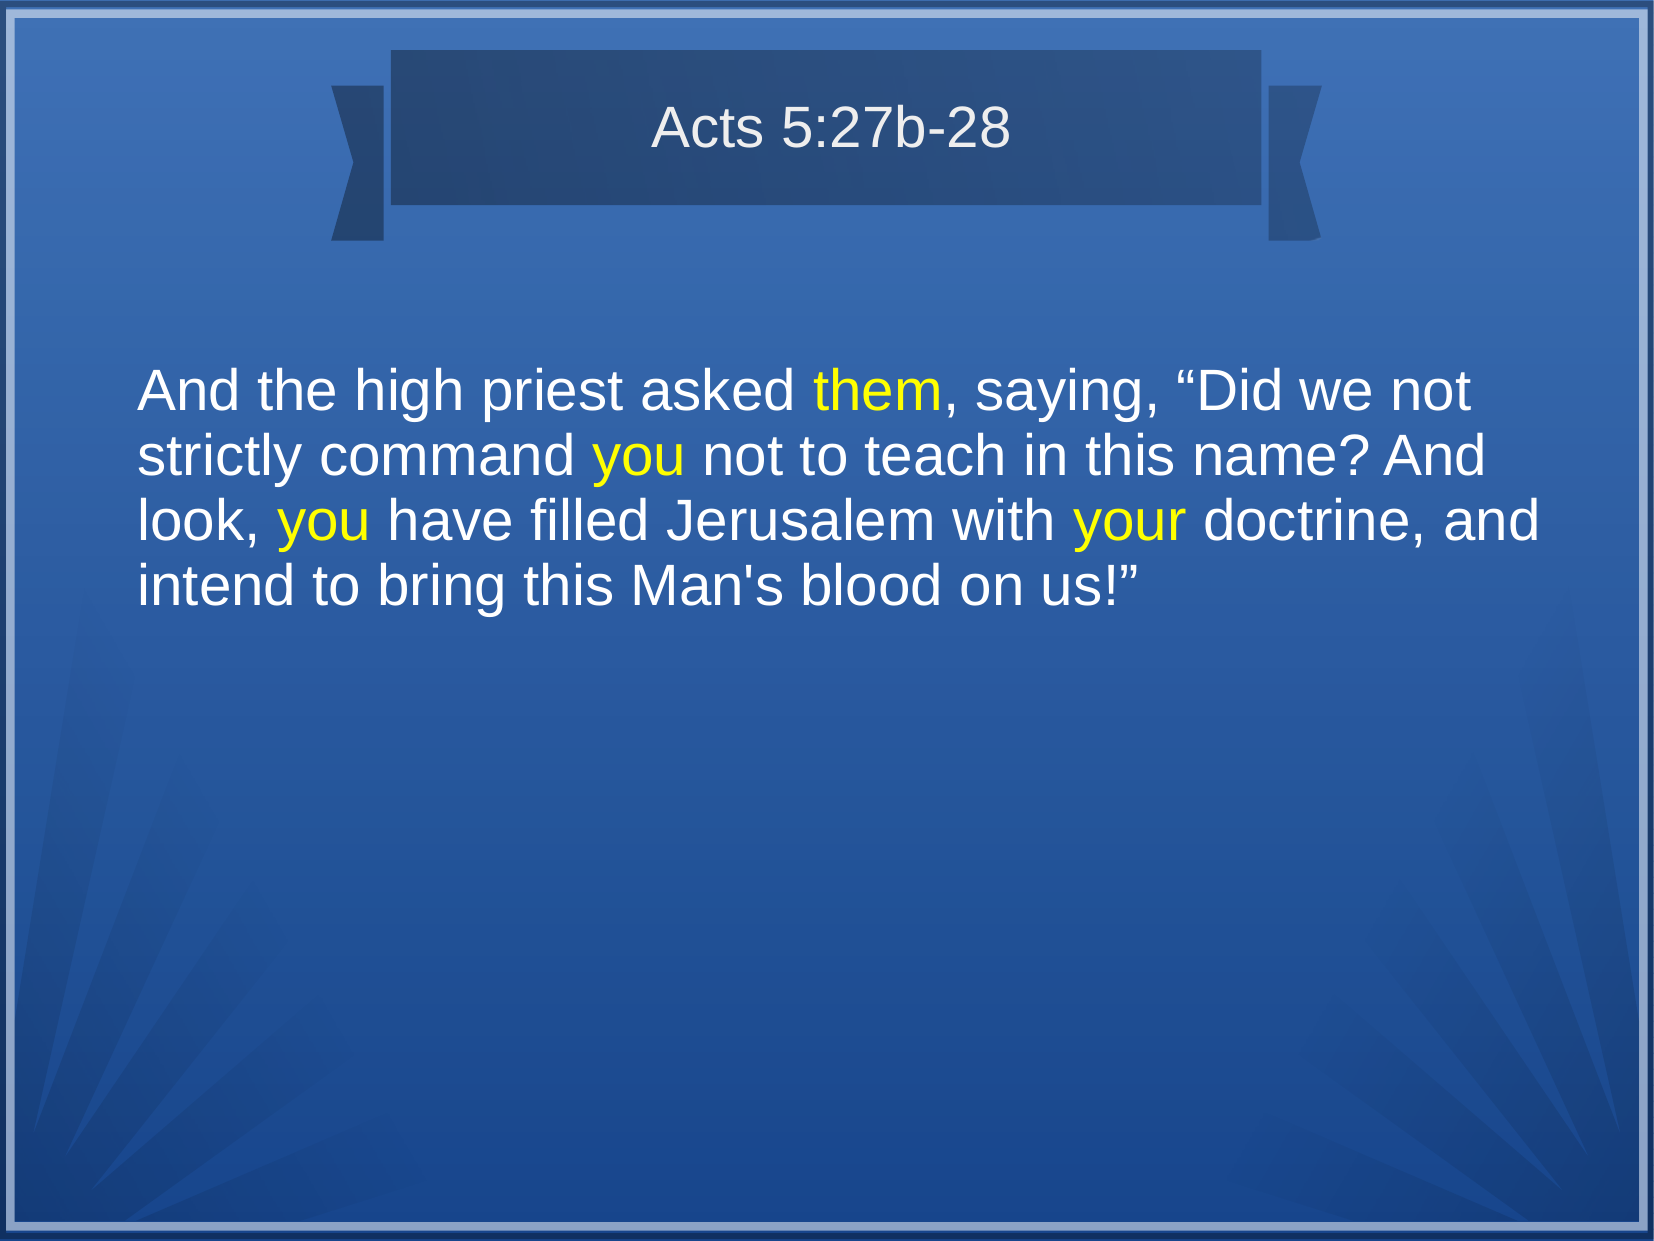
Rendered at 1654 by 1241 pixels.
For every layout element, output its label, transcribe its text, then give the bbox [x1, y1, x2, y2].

text_box Acts 5:27b-28 [576, 73, 1087, 182]
text_box And the high priest asked them, saying, “Did we not strictly command you not to teach in this name? And look, you have filled Jerusalem with your doctrine, and intend to bring this Man's blood on us!” [122, 285, 1560, 1191]
